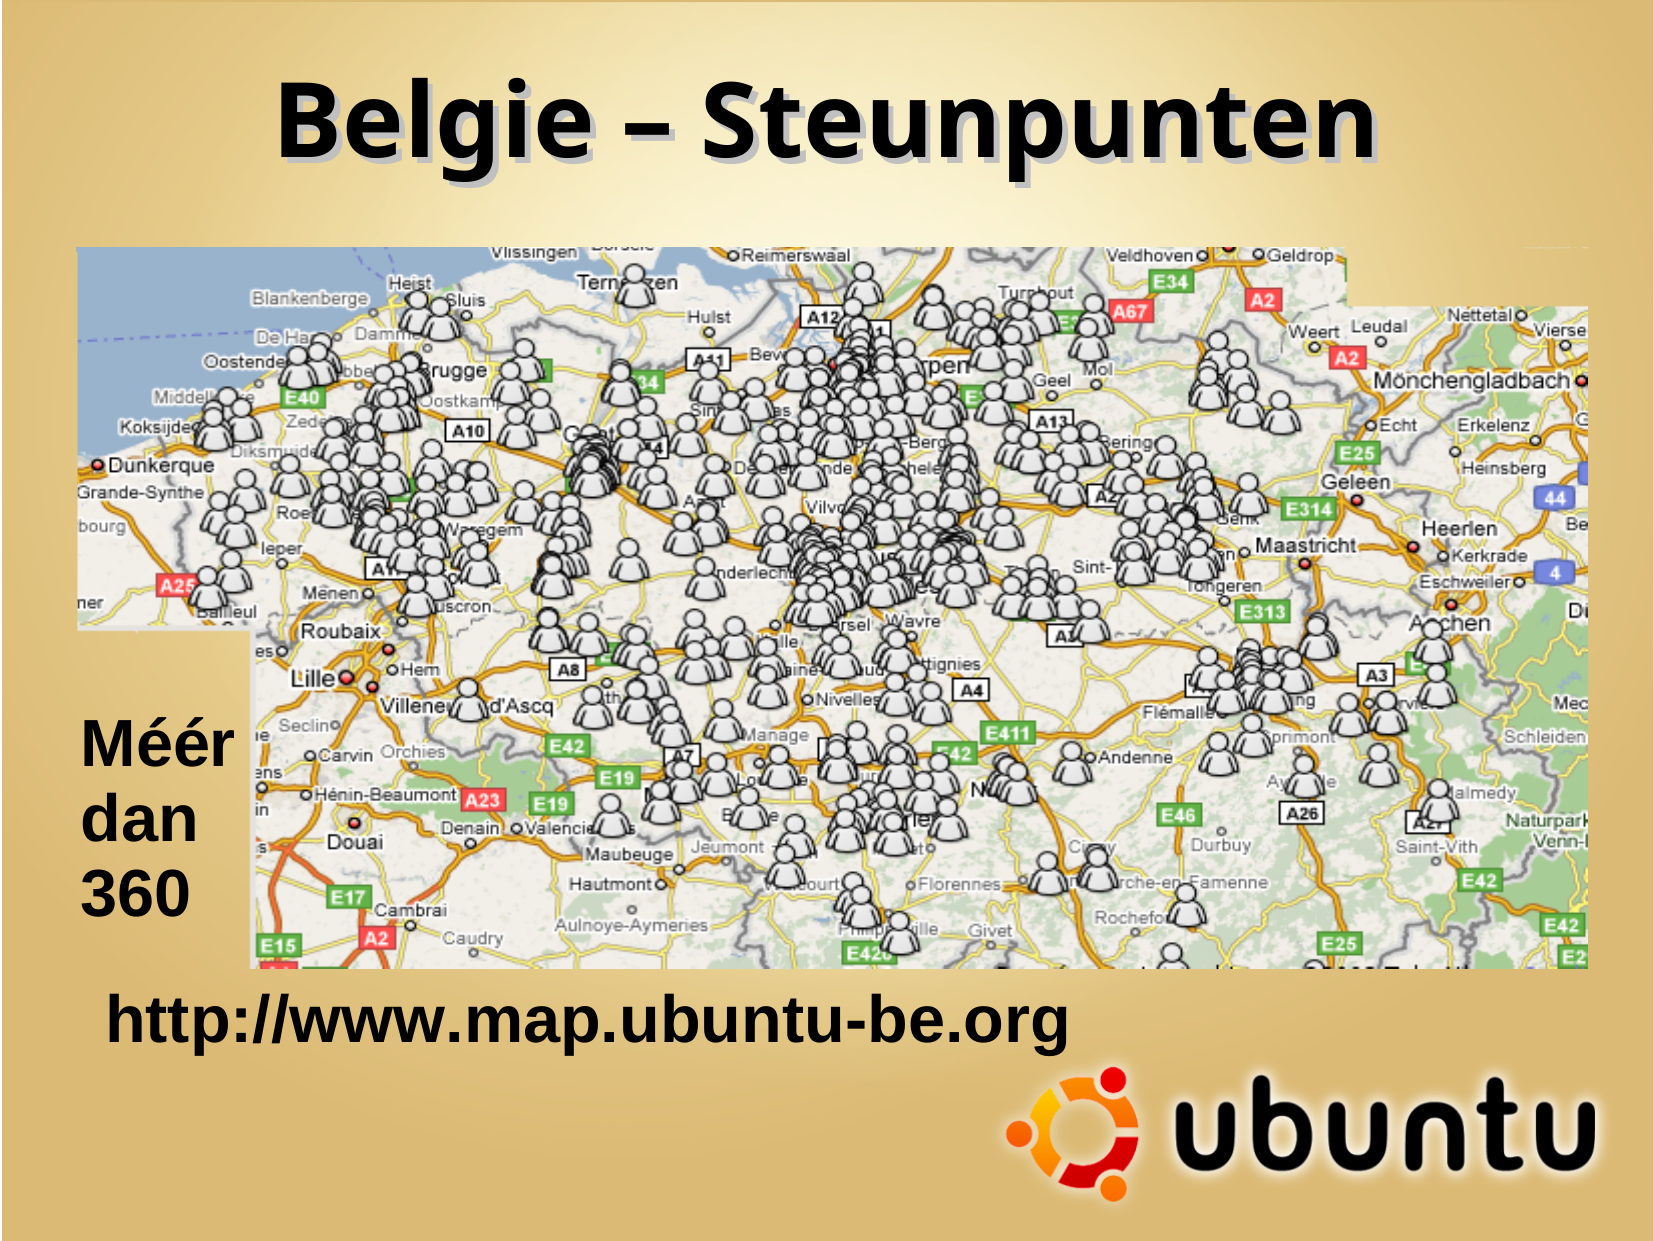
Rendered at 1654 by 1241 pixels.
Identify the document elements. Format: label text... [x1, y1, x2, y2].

text_box http://www.map.ubuntu-be.org [90, 974, 1106, 1076]
title Belgie – Steunpunten [29, 29, 1625, 206]
picture [2, 0, 1654, 1241]
text_box Méér dan 360 [65, 698, 271, 972]
